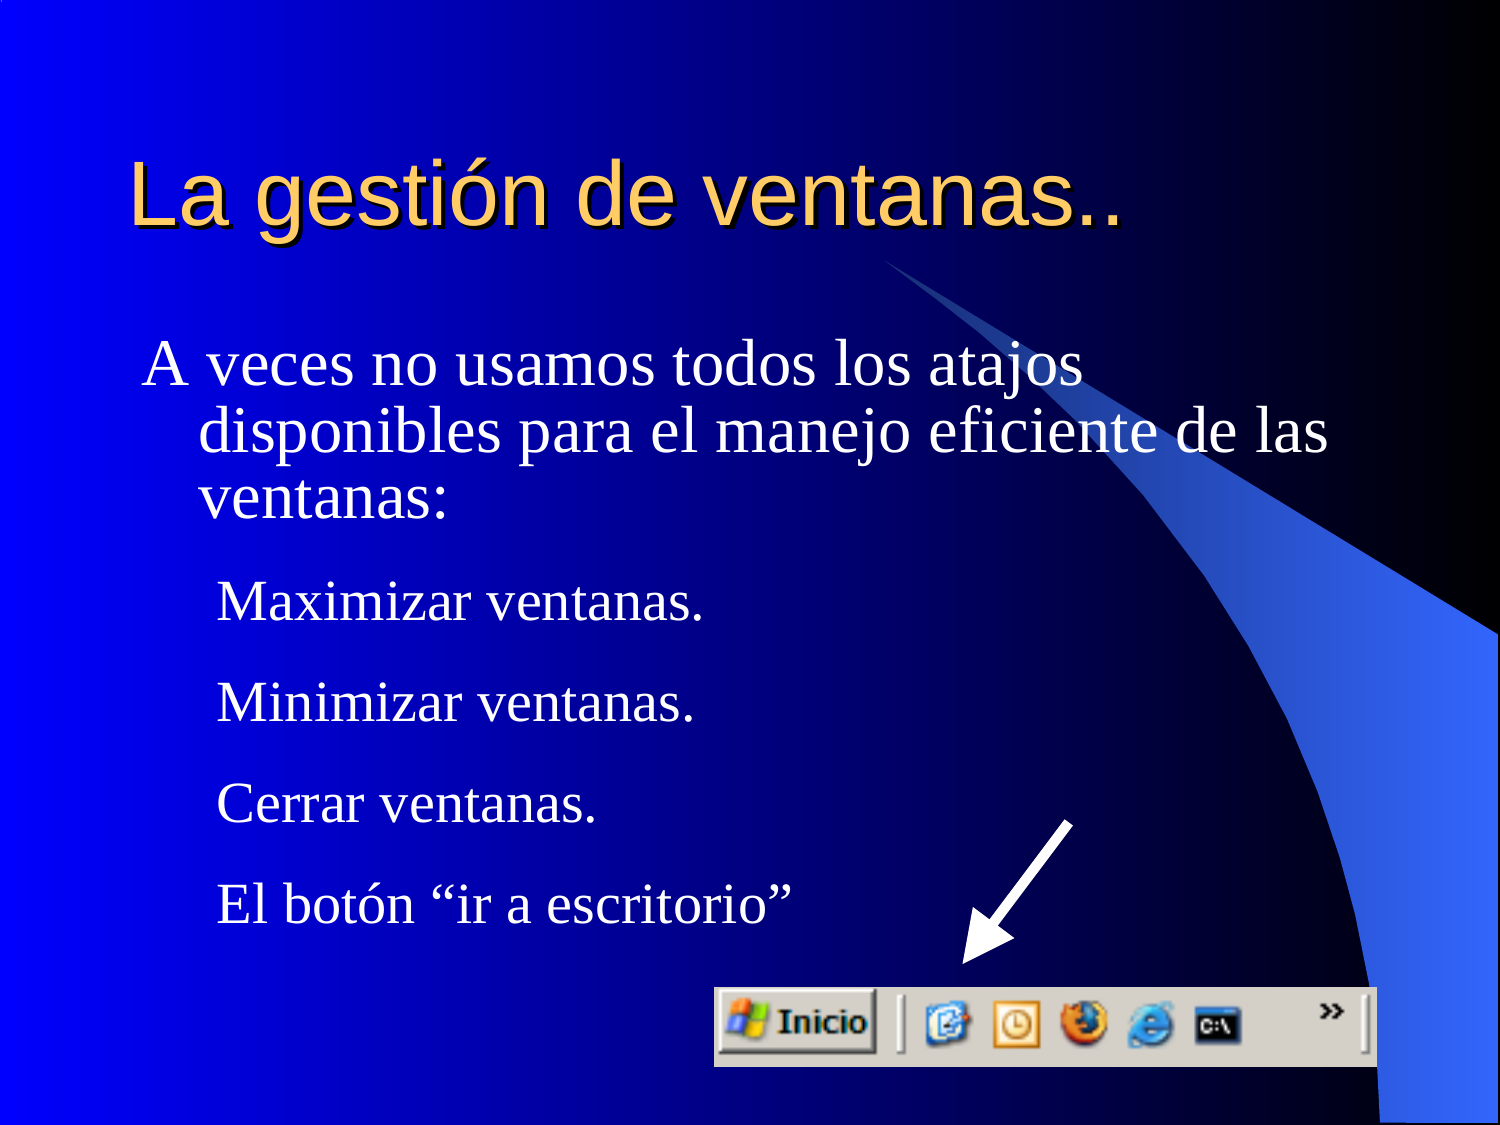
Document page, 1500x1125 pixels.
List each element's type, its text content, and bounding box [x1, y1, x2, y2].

list A veces no usamos todos los atajos disponibles para el manejo eficiente de las ventanas: Maximizar ventanas. Minimizar ventanas. Cerrar ventanas. El botón “ir a escritorio” [111, 324, 1387, 1001]
title La gestión de ventanas.. [111, 99, 1438, 288]
picture [714, 987, 1377, 1067]
